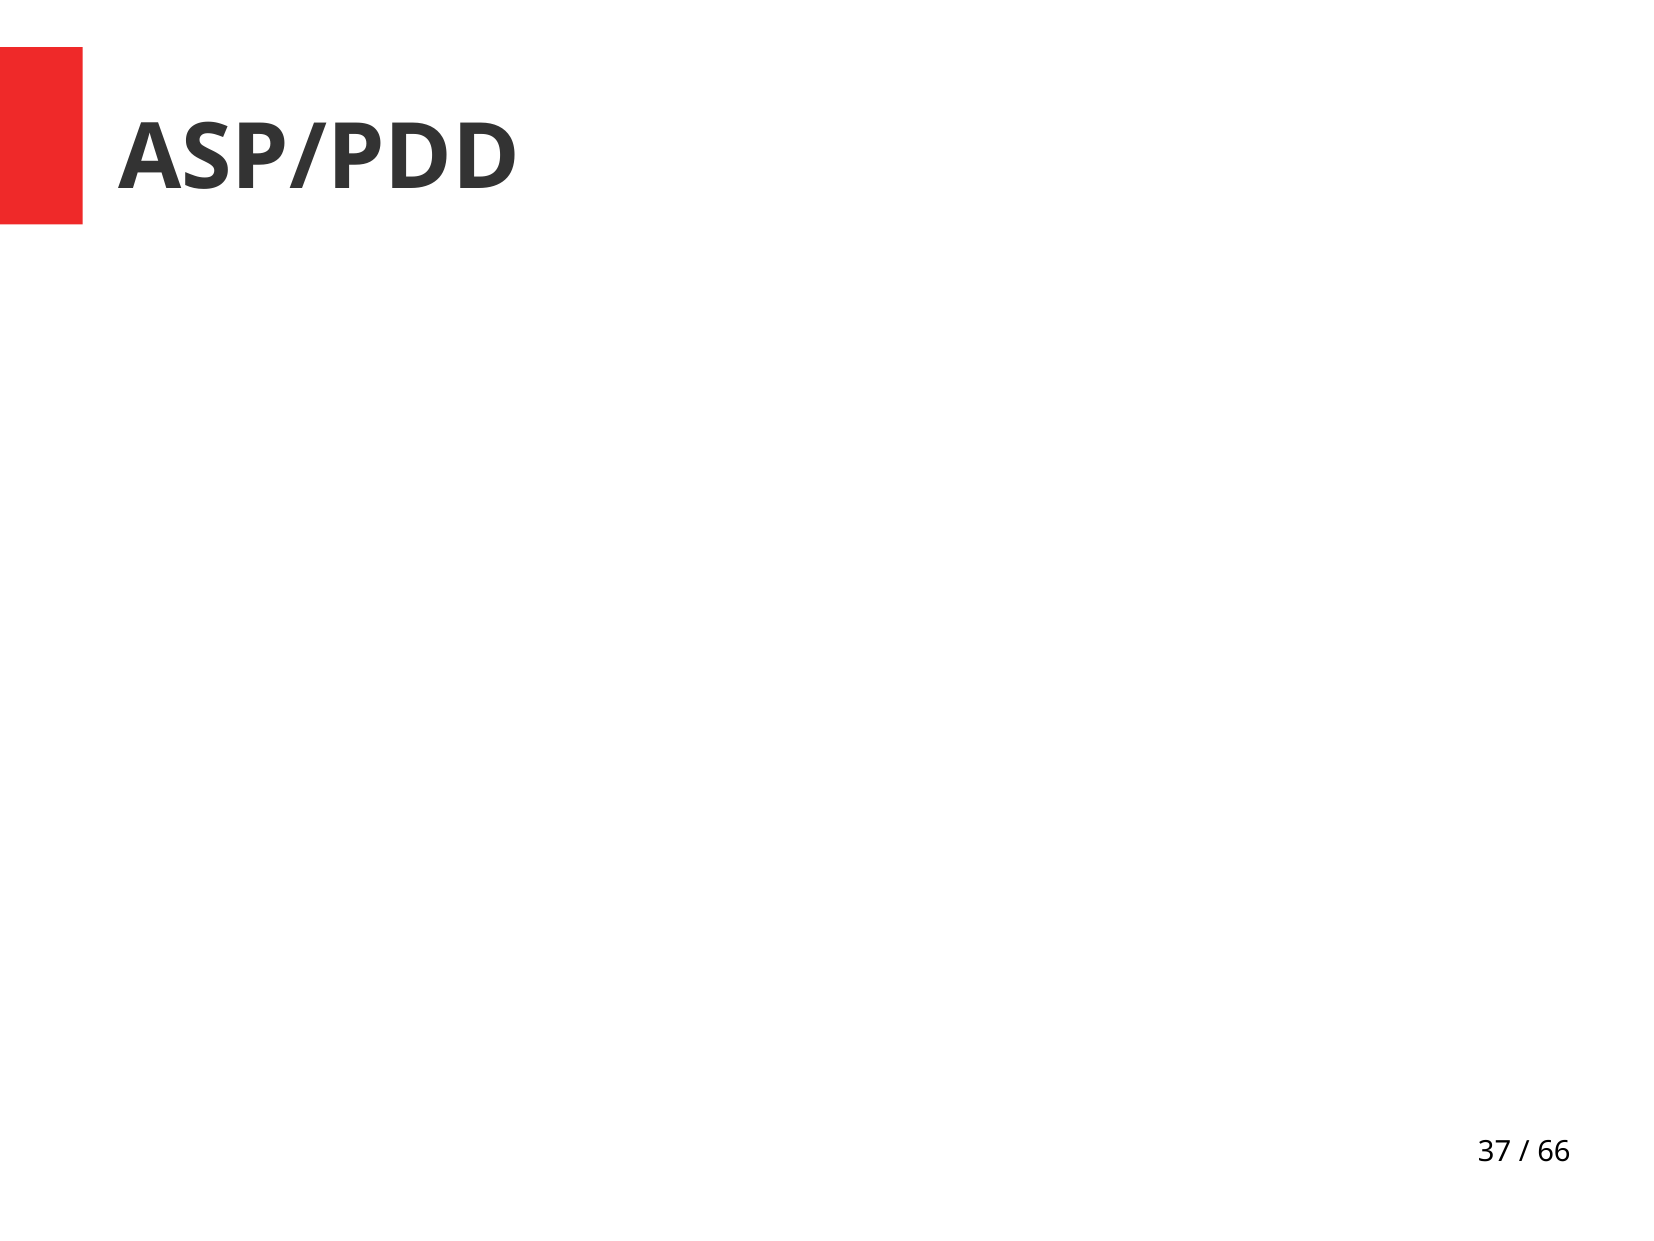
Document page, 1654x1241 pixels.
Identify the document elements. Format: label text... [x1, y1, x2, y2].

title ASP/PDD [118, 49, 1571, 257]
